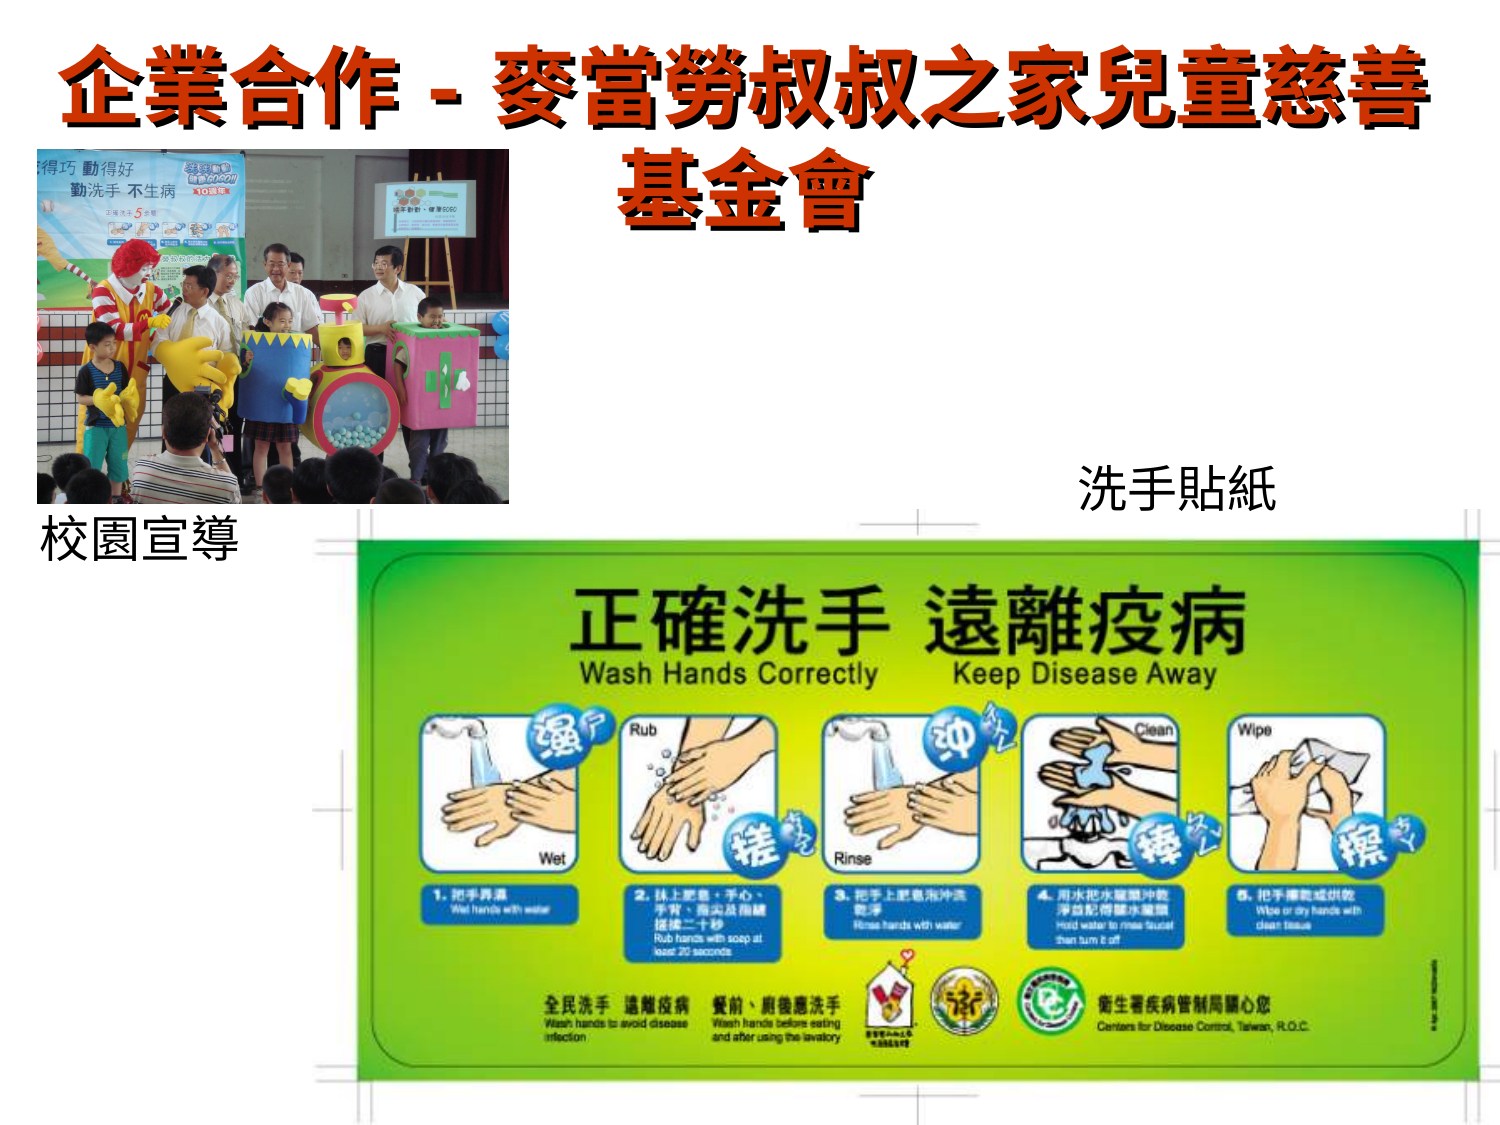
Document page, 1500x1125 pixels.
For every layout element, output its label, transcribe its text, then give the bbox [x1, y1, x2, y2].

picture [312, 509, 1500, 1125]
picture [37, 149, 509, 504]
text_box 校園宣導 [24, 500, 301, 576]
title 企業合作-麥當勞叔叔之家兒童慈善基金會 [24, 24, 1463, 213]
text_box 洗手貼紙 [1062, 450, 1438, 526]
